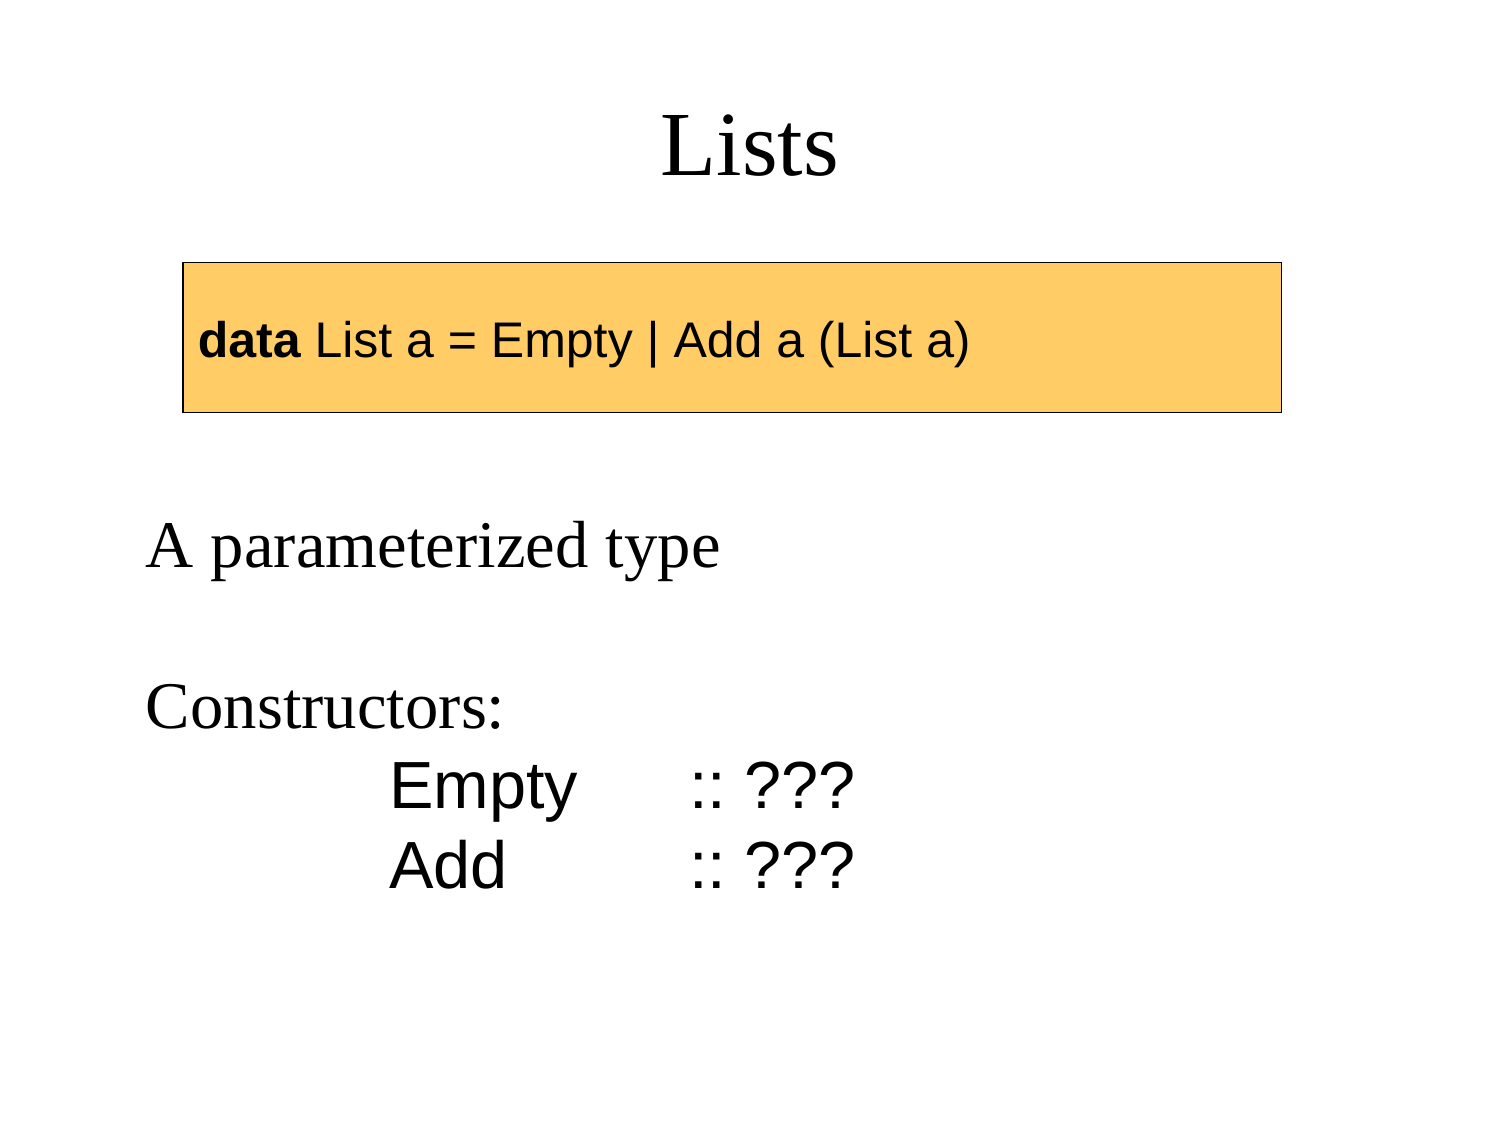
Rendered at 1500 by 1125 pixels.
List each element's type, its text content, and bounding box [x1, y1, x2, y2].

text_box data List a = Empty | Add a (List a) [183, 262, 1282, 299]
list A parameterized type Constructors: Empty :: ??? Add :: ??? [75, 299, 1426, 1005]
title Lists [75, 45, 1426, 233]
